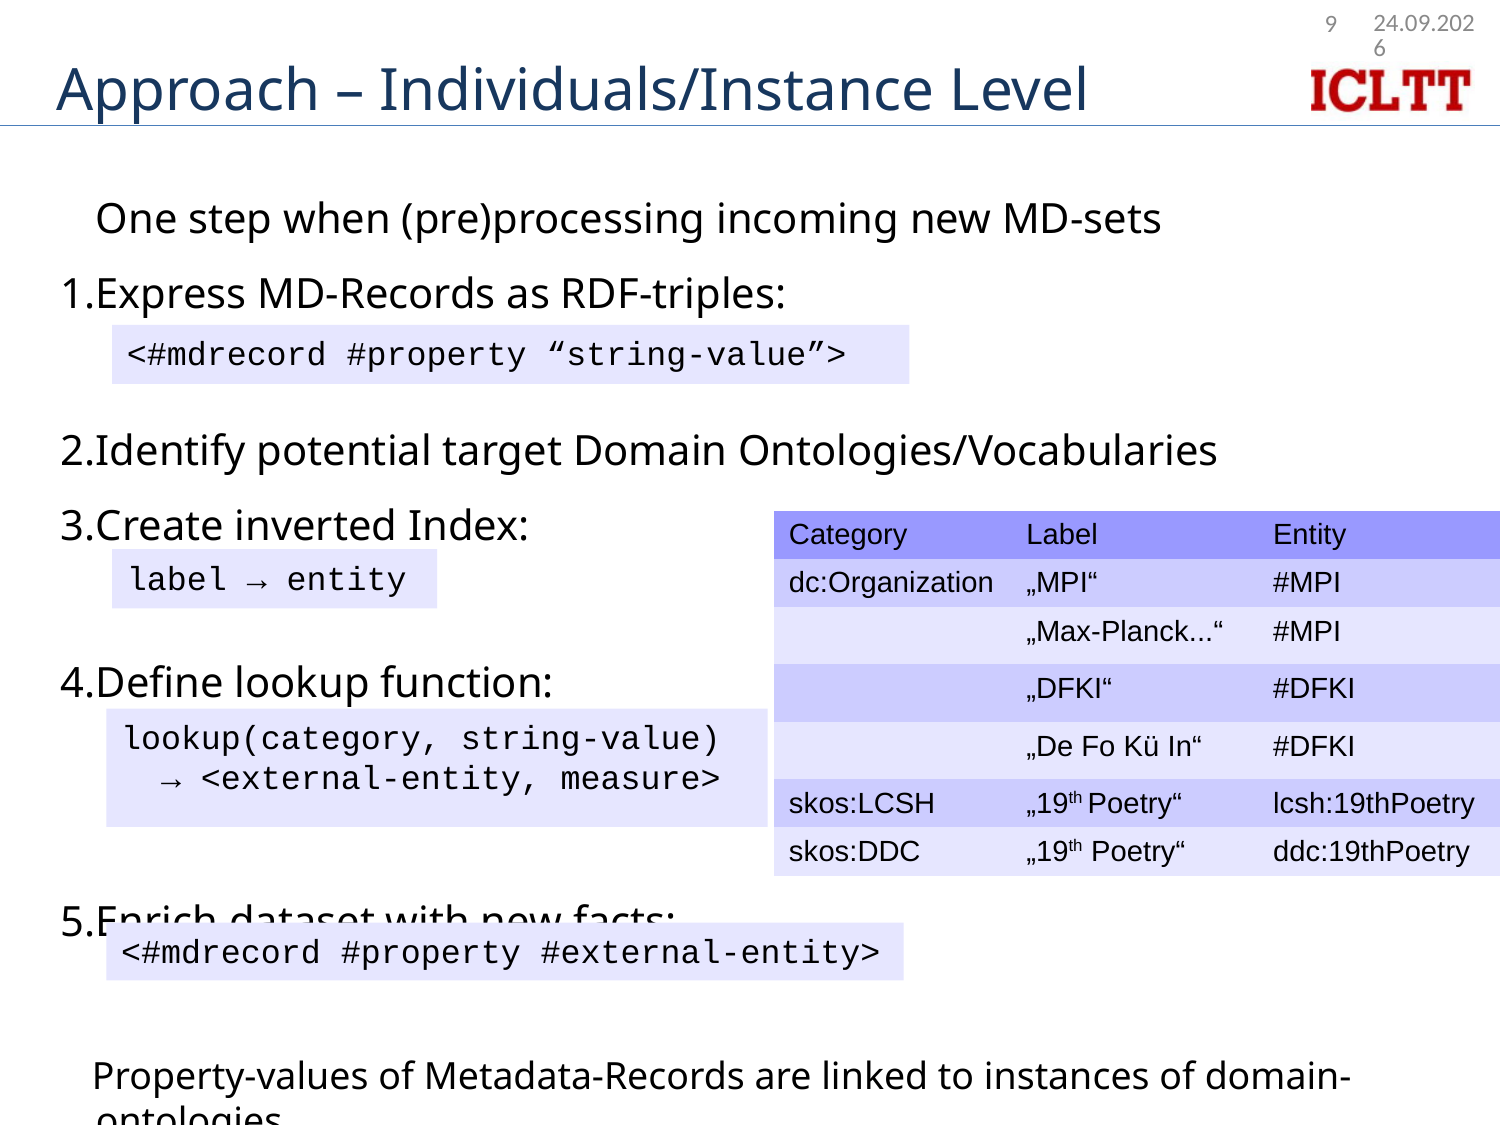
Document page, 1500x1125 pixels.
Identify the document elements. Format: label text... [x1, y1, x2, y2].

table_header Entity [1258, 511, 1500, 559]
table_header Category [774, 511, 1012, 559]
table_cell #MPI [1258, 607, 1500, 664]
table_cell skos:DDC [774, 827, 1012, 876]
table_cell dc:Organization [774, 559, 1012, 607]
table_cell „Max-Planck...“ [1012, 607, 1258, 664]
table_cell ddc:19thPoetry [1258, 827, 1500, 876]
text_box lookup(category, string-value) → <external-entity, measure> [106, 708, 768, 827]
text_box <#mdrecord #property #external-entity> [106, 922, 904, 981]
text_box label → entity [112, 549, 438, 609]
text_box <#mdrecord #property “string-value”> [112, 324, 910, 384]
table_cell #DFKI [1258, 664, 1500, 722]
table_cell [774, 664, 1012, 722]
table_cell „De Fo Kü In“ [1012, 722, 1258, 779]
table_cell lcsh:19thPoetry [1258, 779, 1500, 827]
table_cell #MPI [1258, 559, 1500, 607]
picture [1426, 61, 1475, 121]
list One step when (pre)processing incoming new MD-sets Express MD-Records as RDF-triples: Identify potential target Domain Ontologies/Vocabularies Create inverted Index: Define lookup function: Enrich dataset with new facts: Property-values of Metadata-Records are linked to instances of domain-ontologies [45, 184, 1500, 1125]
table_cell „MPI“ [1012, 559, 1258, 607]
table_header Label [1012, 511, 1258, 559]
table_cell [774, 722, 1012, 779]
table_cell skos:LCSH [774, 779, 1012, 827]
table_cell #DFKI [1258, 722, 1500, 779]
table_cell [774, 607, 1012, 664]
table_cell „19th Poetry“ [1012, 827, 1258, 876]
title Approach – Individuals/Instance Level [41, 45, 1426, 126]
table_cell „19th Poetry“ [1012, 779, 1258, 827]
table_cell „DFKI“ [1012, 664, 1258, 722]
